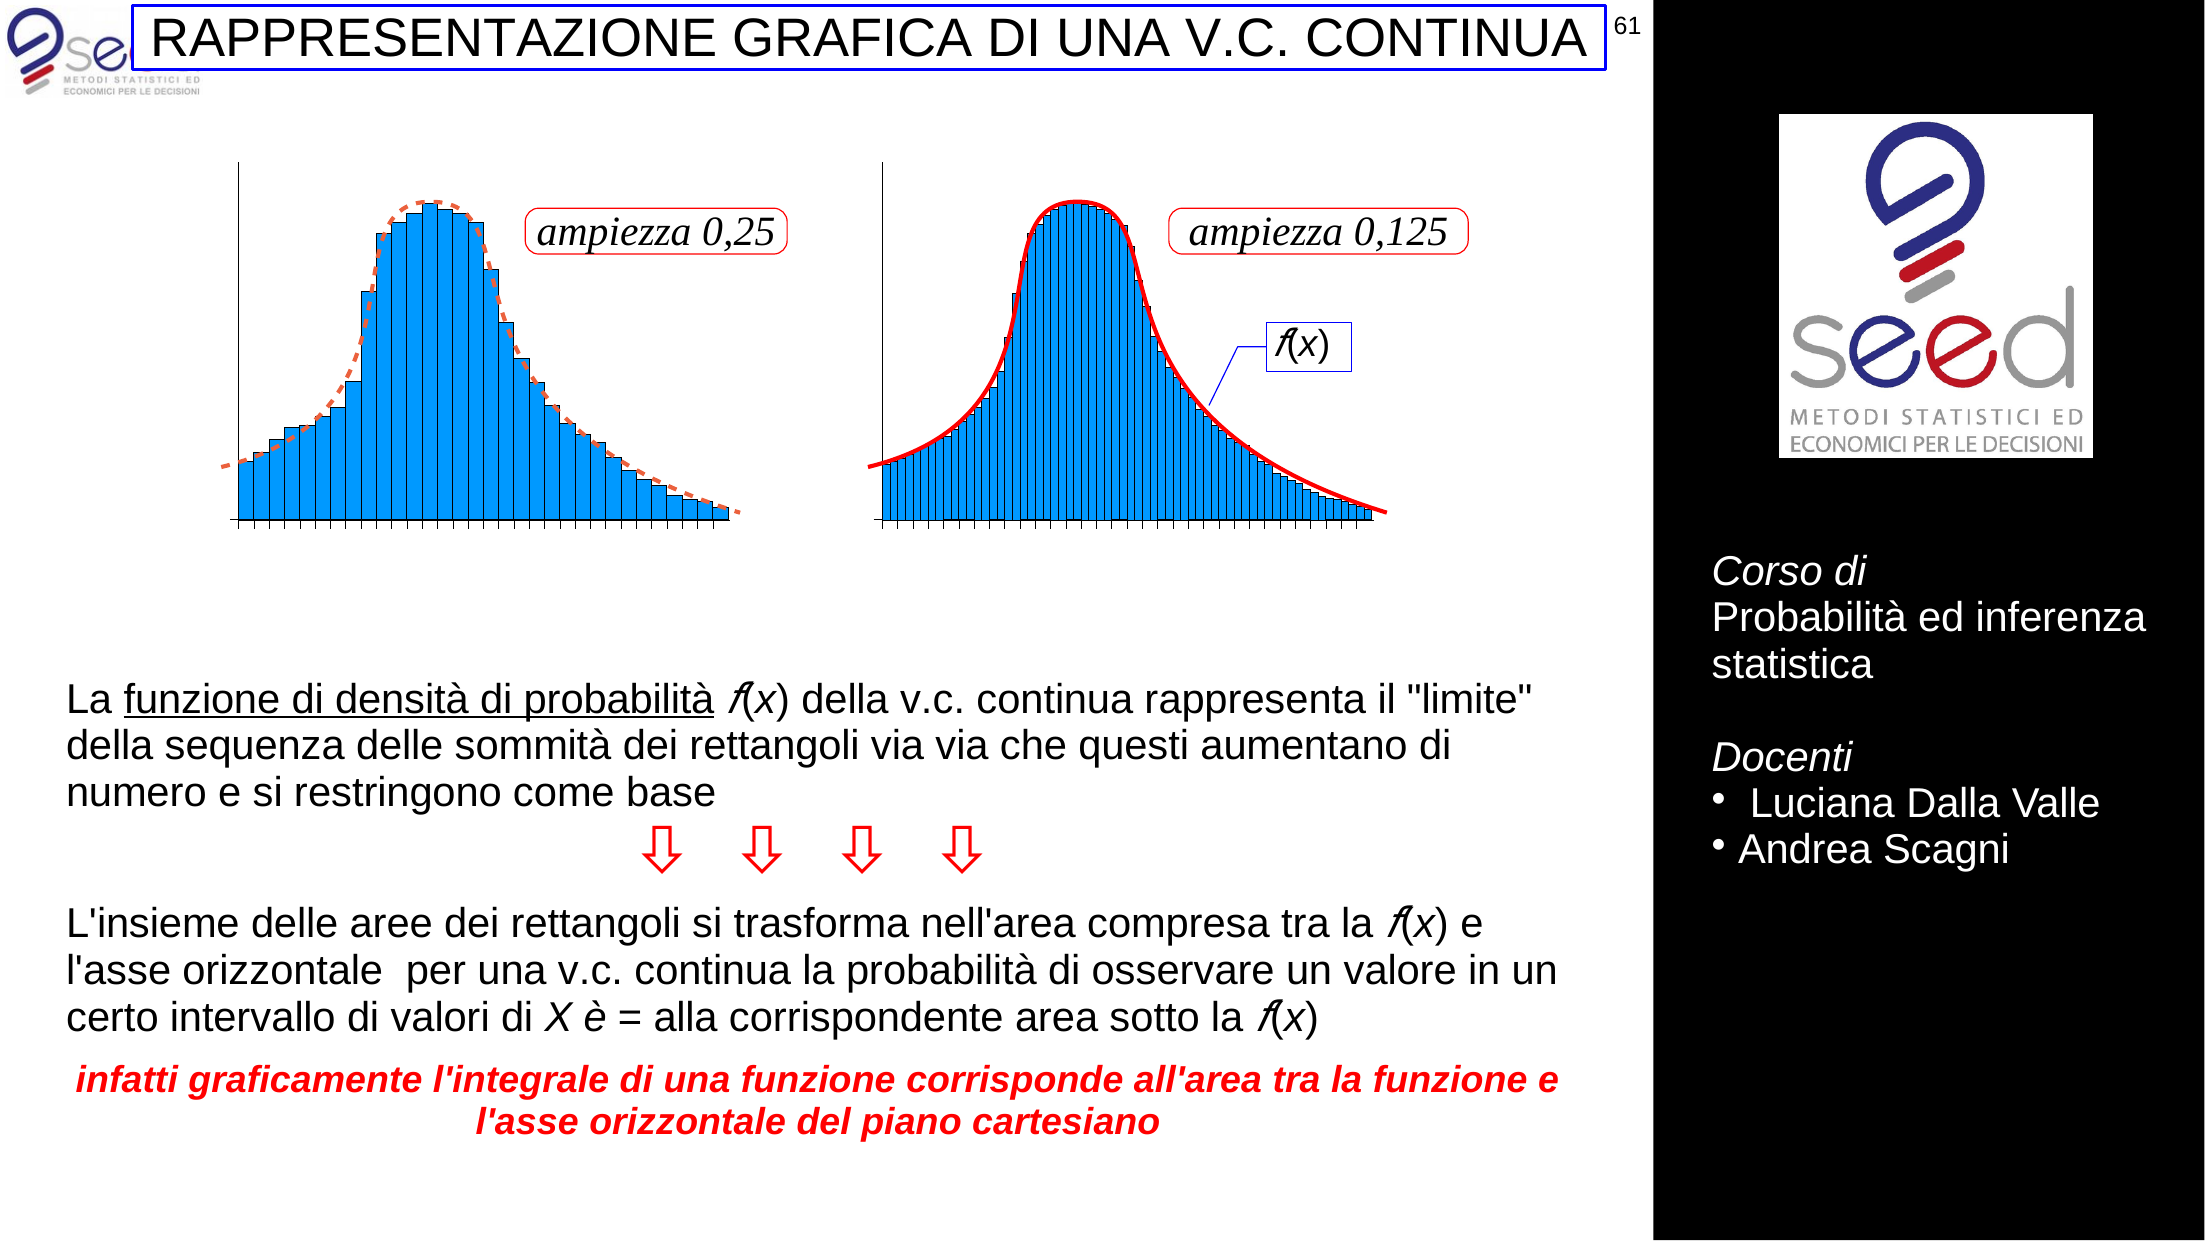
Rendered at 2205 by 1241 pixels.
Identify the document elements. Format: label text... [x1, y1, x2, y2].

picture [1779, 114, 2093, 458]
text_box [239, 203, 728, 520]
text_box ampiezza 0,25 [525, 208, 788, 255]
text_box RAPPRESENTAZIONE GRAFICA DI UNA V.C. CONTINUA [132, 5, 1606, 70]
picture [5, 5, 203, 98]
text_box ampiezza 0,125 [1168, 208, 1469, 255]
text_box f(x) [1266, 322, 1352, 372]
text_box La funzione di densità di probabilità f(x) della v.c. continua rappresenta il "limite" della sequenza delle sommità dei rettangoli via via che questi aumentano di numero e si restringono come base  L'insieme delle aree dei rettangoli si trasforma nell'area compresa tra la f(x) e l'asse orizzontale per una v.c. continua la probabilità di osservare un valore in un certo intervallo di valori di X è = alla corrispondente area sotto la f(x) infatti graficamente l'integrale di una funzione corrisponde all'area tra la funzione e l'asse orizzontale del piano cartesiano [65, 675, 1572, 1179]
text_box [882, 203, 1372, 520]
